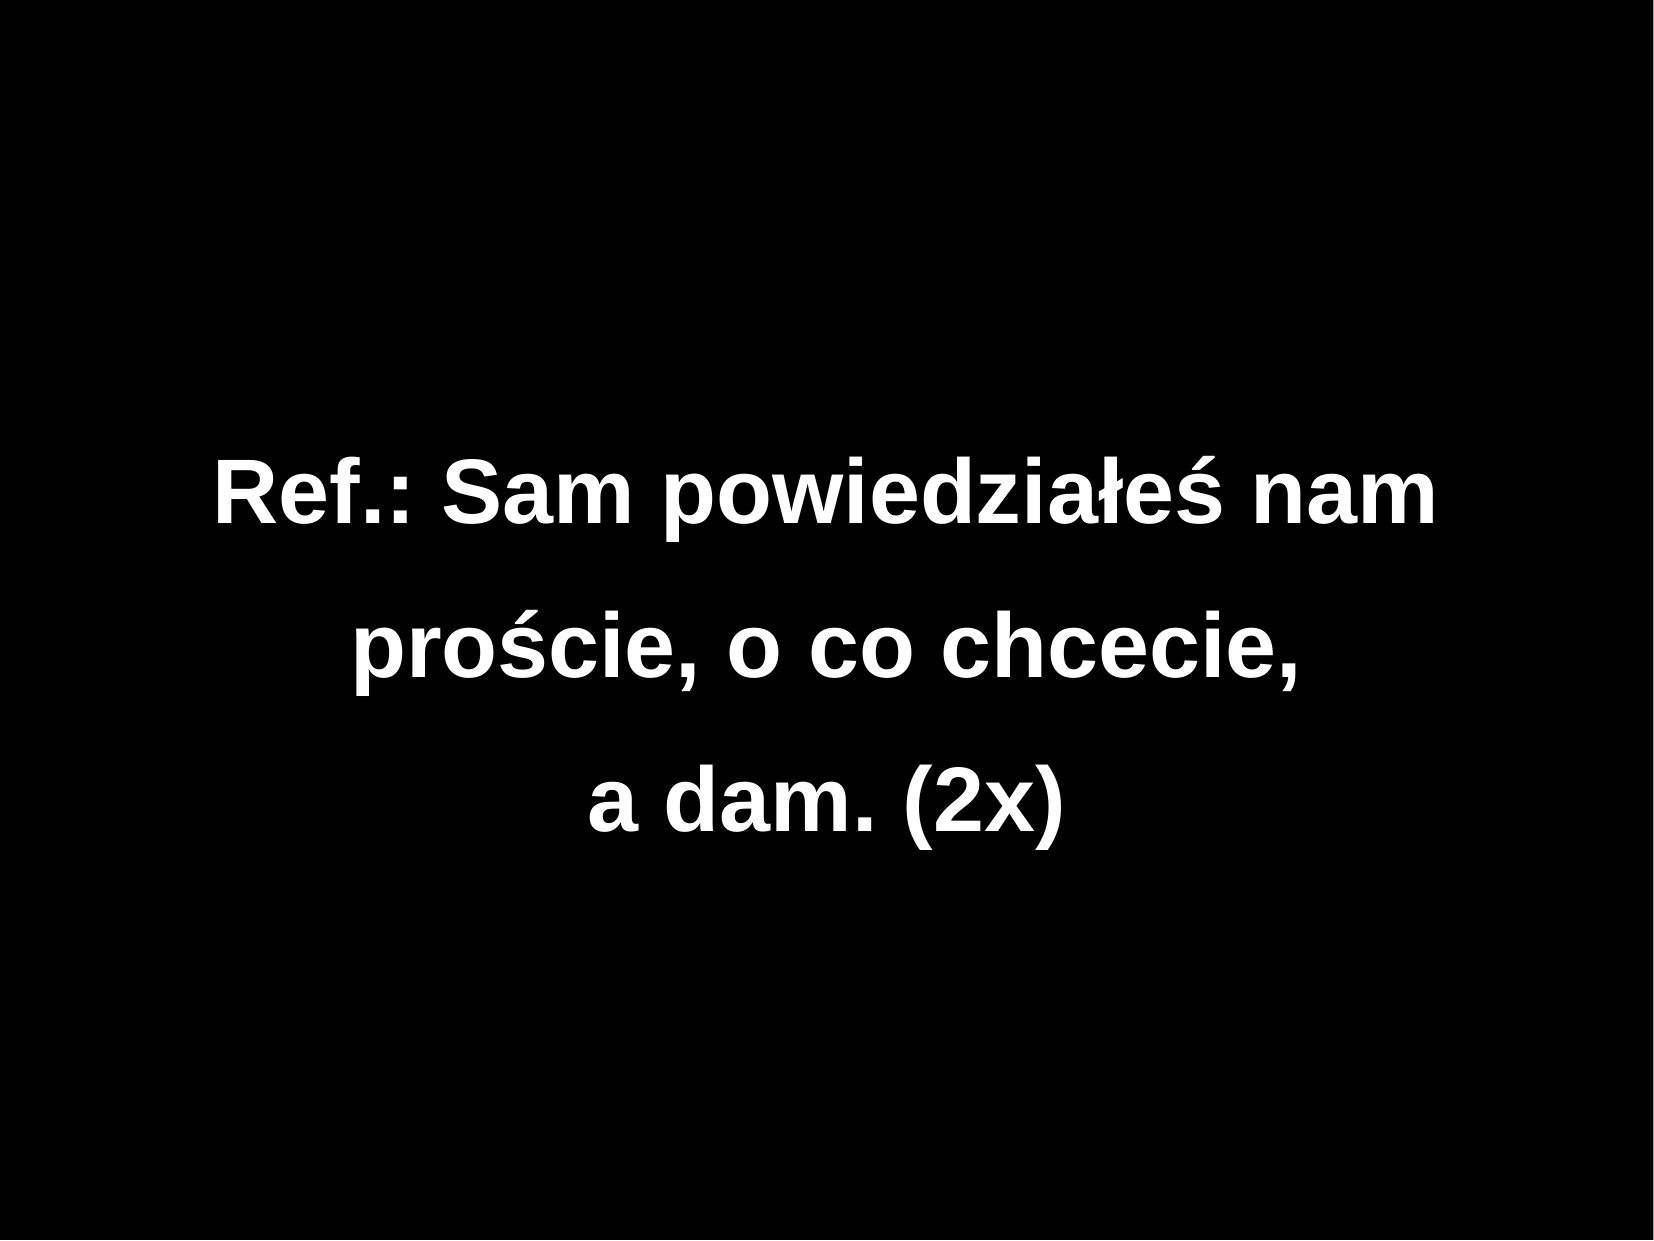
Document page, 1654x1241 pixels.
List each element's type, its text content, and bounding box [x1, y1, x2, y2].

subtitle Ref.: Sam powiedziałeś nam proście, o co chcecie, a dam. (2x) [0, 0, 1654, 1241]
